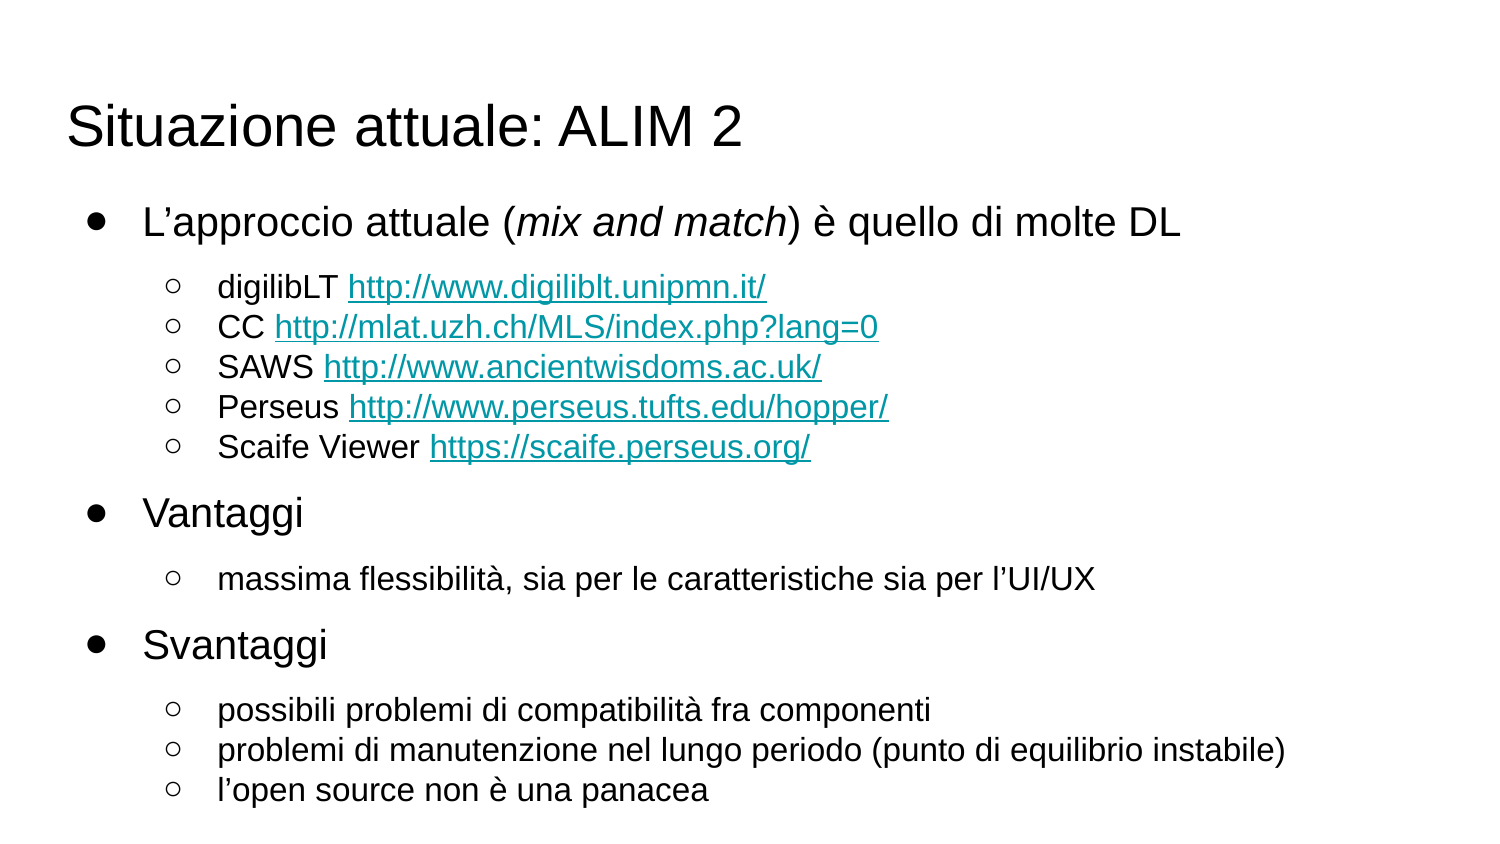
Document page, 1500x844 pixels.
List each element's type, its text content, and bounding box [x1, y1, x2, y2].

text_box L’approccio attuale (mix and match) è quello di molte DL digilibLT http://www.digiliblt.unipmn.it/ CC http://mlat.uzh.ch/MLS/index.php?lang=0 SAWS http://www.ancientwisdoms.ac.uk/ Perseus http://www.perseus.tufts.edu/hopper/ Scaife Viewer https://scaife.perseus.org/ Vantaggi massima flessibilità, sia per le caratteristiche sia per l’UI/UX Svantaggi possibili problemi di compatibilità fra componenti problemi di manutenzione nel lungo periodo (punto di equilibrio instabile) l’open source non è una panacea [52, 179, 1462, 819]
title Situazione attuale: ALIM 2 [51, 72, 1449, 167]
